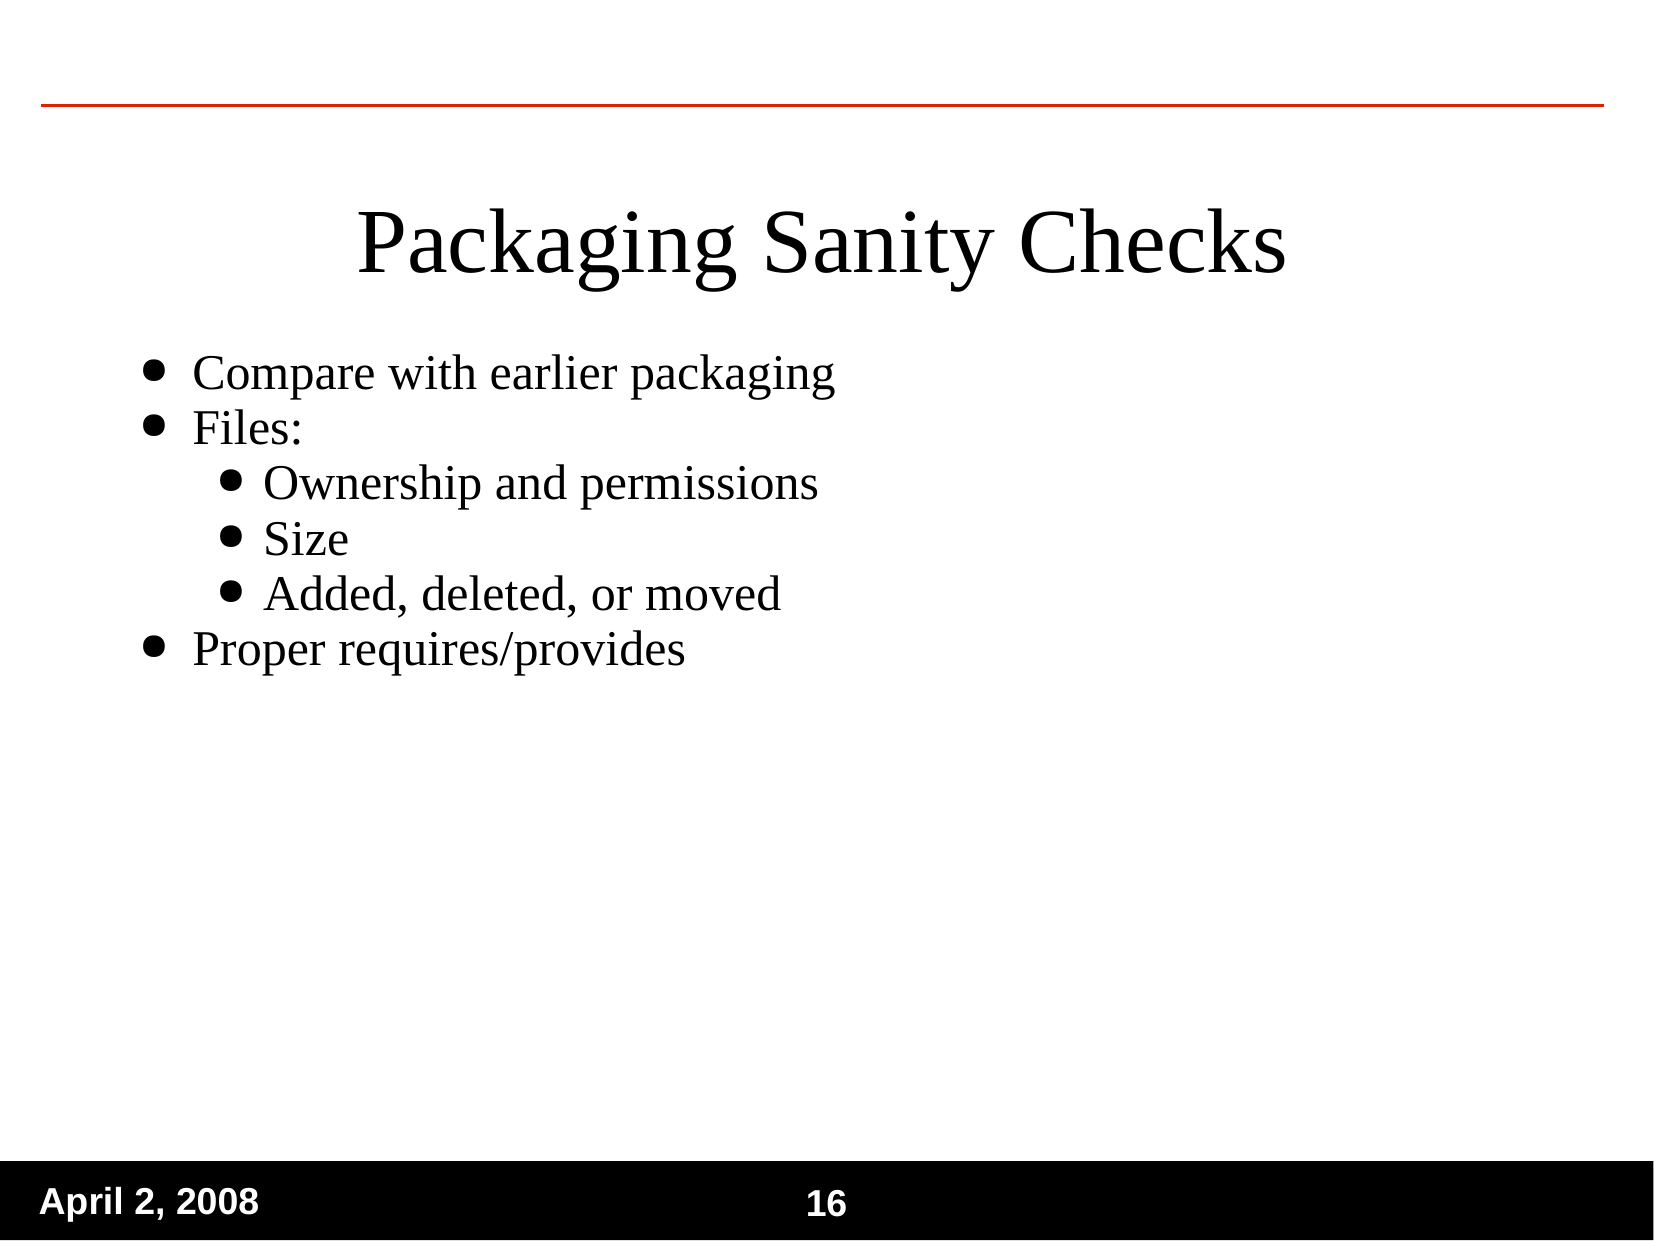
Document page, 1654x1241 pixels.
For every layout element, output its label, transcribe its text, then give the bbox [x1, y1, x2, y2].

list Compare with earlier packaging Files: Ownership and permissions Size Added, deleted, or moved Proper requires/provides [121, 344, 1534, 1127]
title Packaging Sanity Checks [117, 137, 1530, 346]
